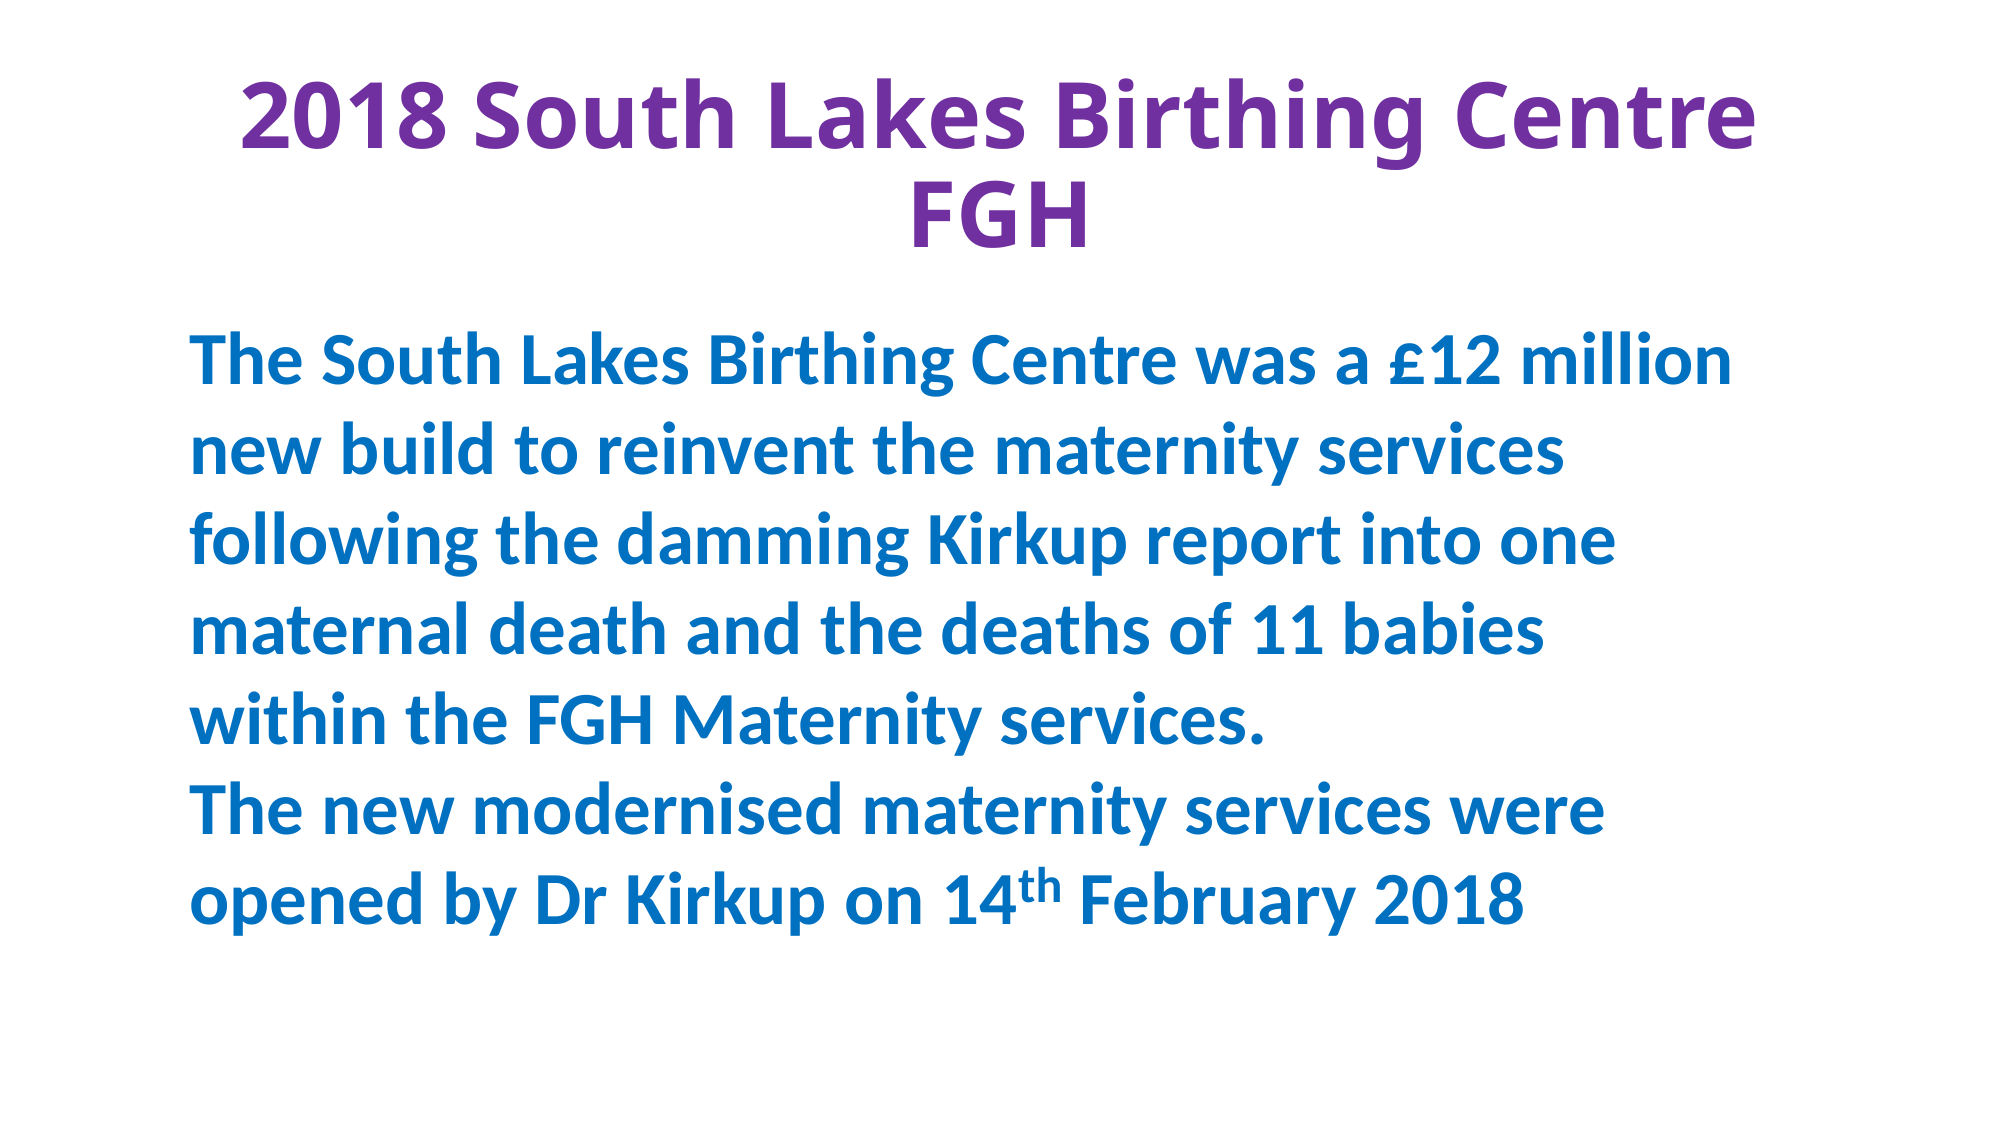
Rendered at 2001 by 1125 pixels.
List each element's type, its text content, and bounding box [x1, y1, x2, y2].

title 2018 South Lakes Birthing Centre FGH [137, 59, 1863, 278]
text_box The South Lakes Birthing Centre was a £12 million new build to reinvent the maternity services following the damming Kirkup report into one maternal death and the deaths of 11 babies within the FGH Maternity services. The new modernised maternity services were opened by Dr Kirkup on 14th February 2018 [174, 302, 1776, 954]
